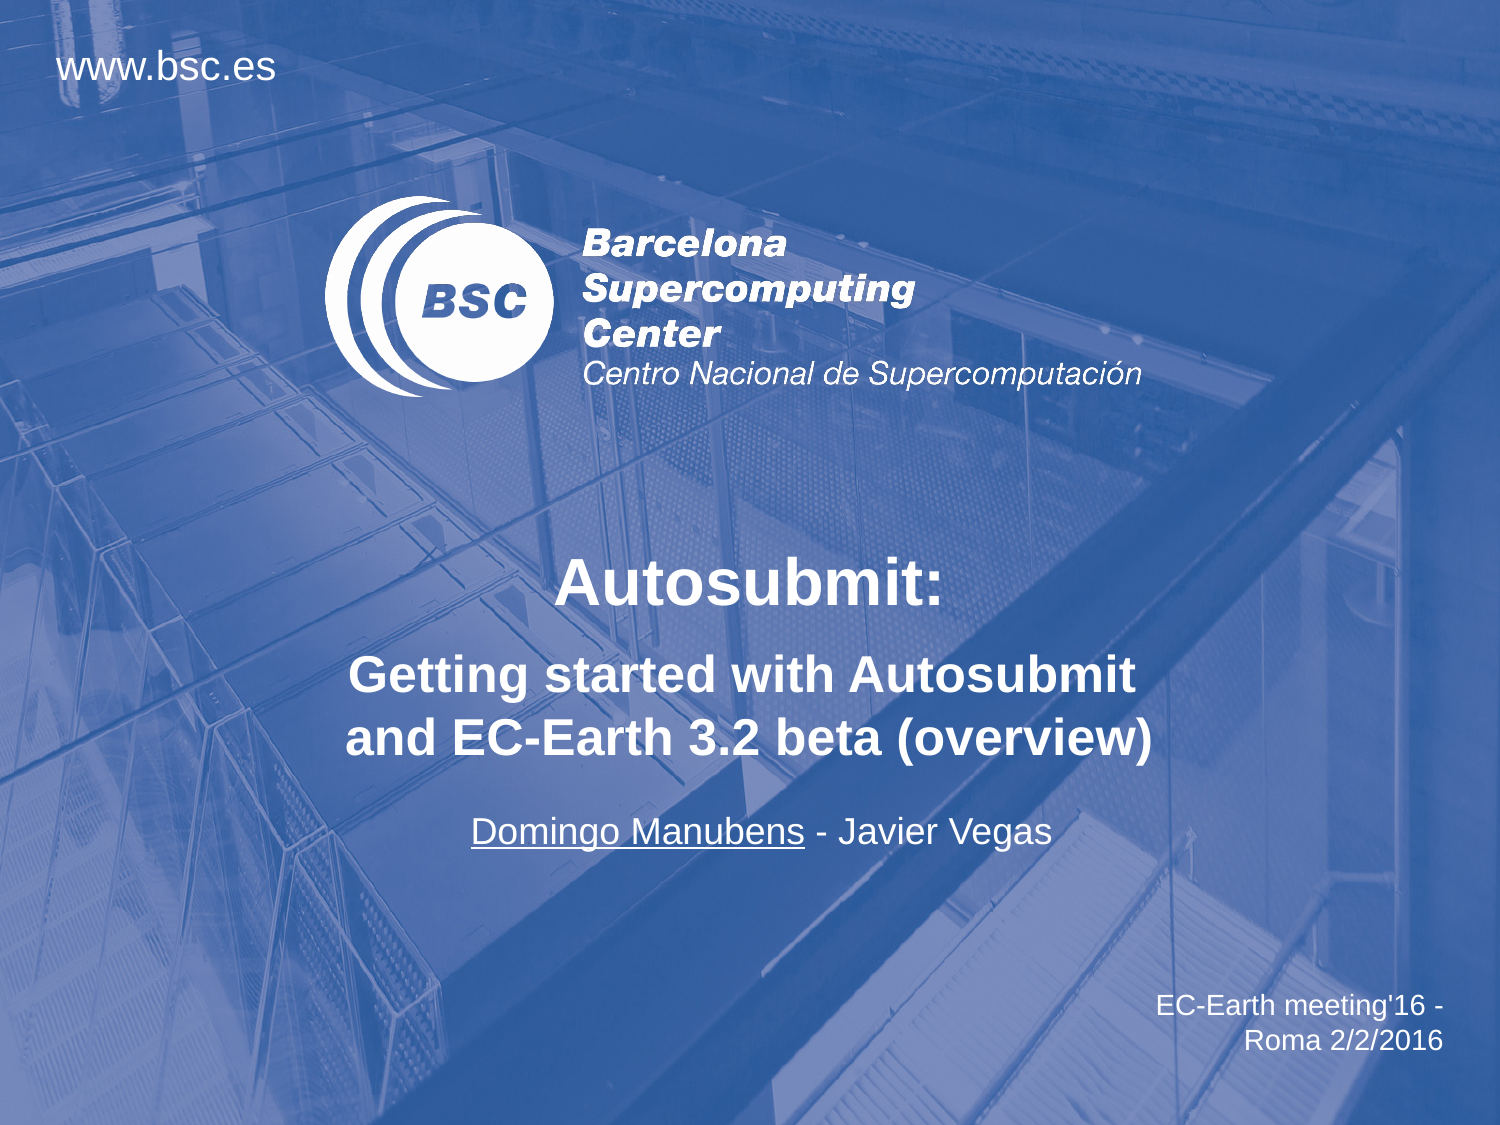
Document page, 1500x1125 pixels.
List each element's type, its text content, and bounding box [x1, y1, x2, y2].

text_box EC-Earth meeting'16 - Roma 2/2/2016 [1057, 979, 1459, 1064]
picture [0, 0, 1500, 1125]
subtitle Getting started with Autosubmit and EC-Earth 3.2 beta (overview) [225, 633, 1275, 776]
text_box Domingo Manubens - Javier Vegas [230, 799, 1294, 860]
title Autosubmit: [112, 503, 1388, 626]
